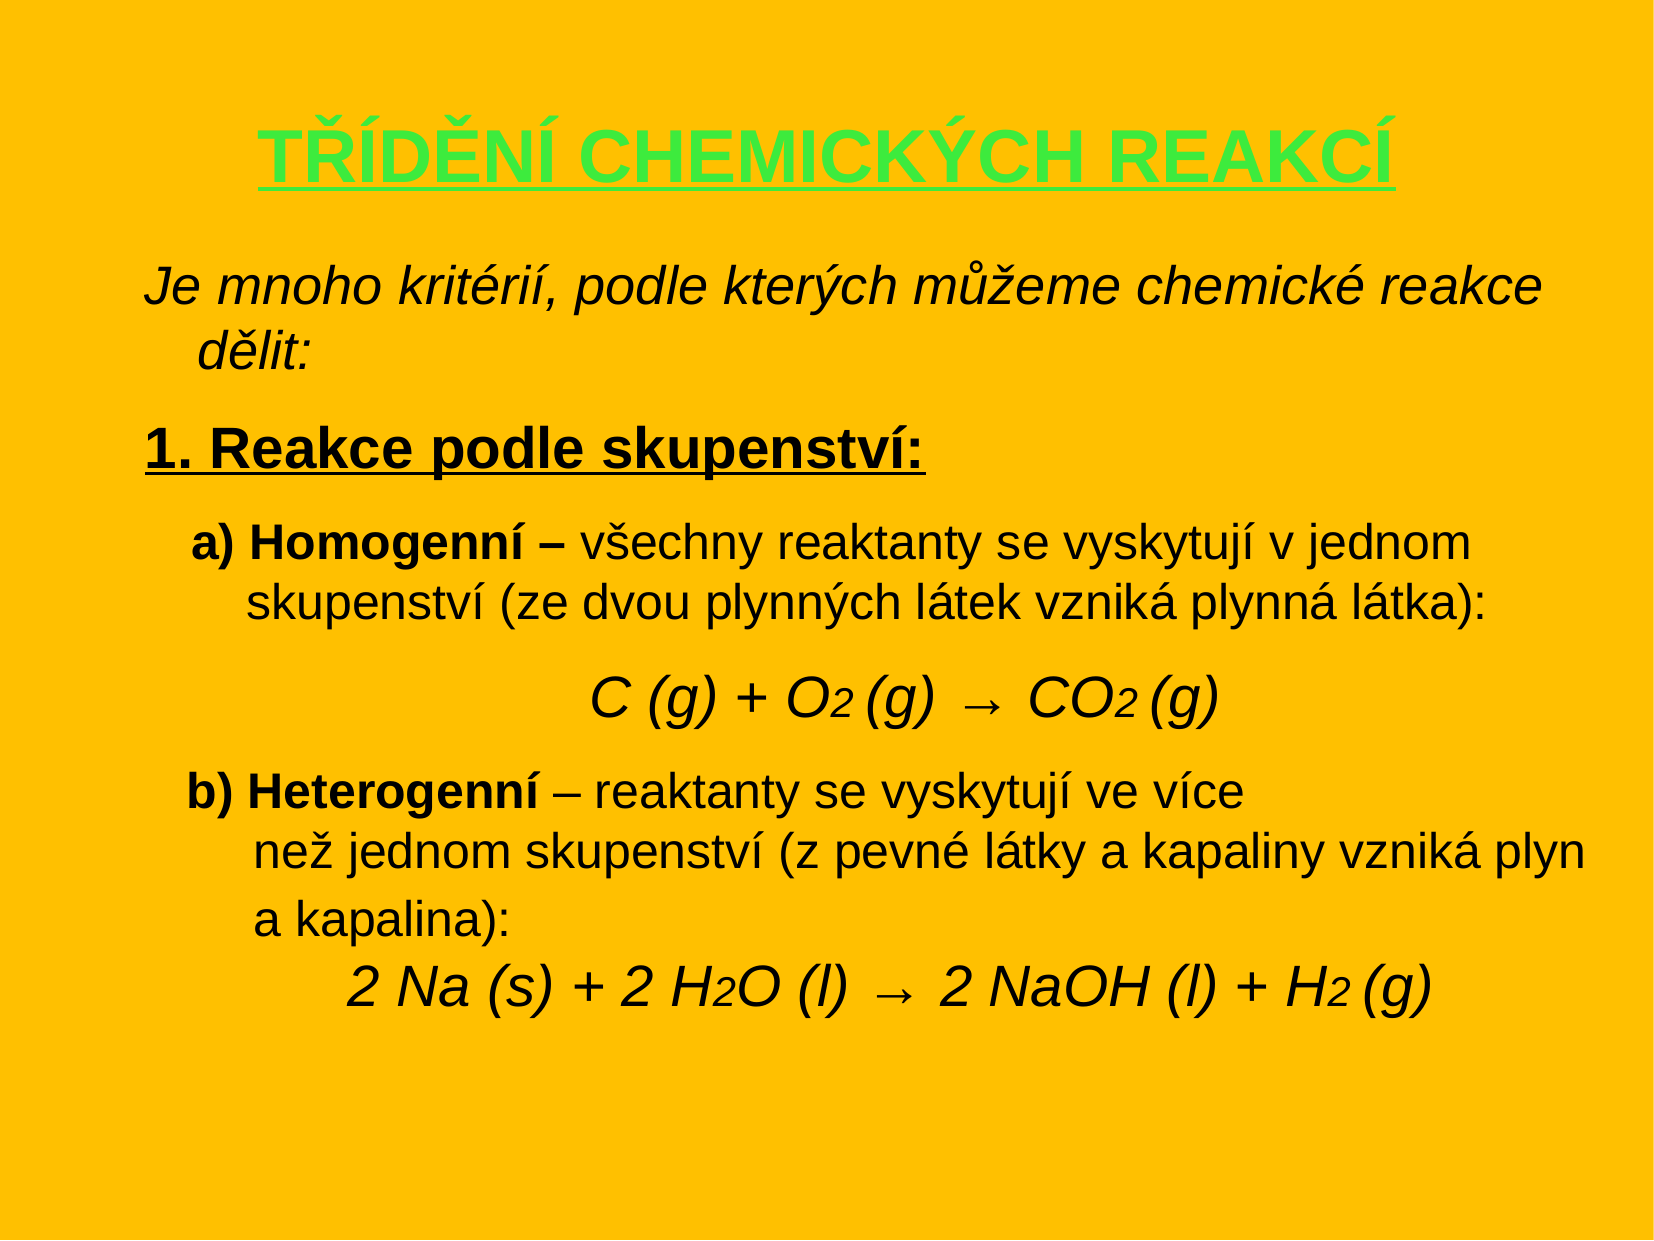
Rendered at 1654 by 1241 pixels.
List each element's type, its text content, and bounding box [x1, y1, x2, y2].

list Je mnoho kritérií, podle kterých můžeme chemické reakce dělit: 1. Reakce podle skupenství: a) Homogenní – všechny reaktanty se vyskytují v jednom skupenství (ze dvou plynných látek vzniká plynná látka): C (g) + O2 (g) → CO2 (g) b) Heterogenní – reaktanty se vyskytují ve více než jednom skupenství (z pevné látky a kapaliny vzniká plyn a kapalina): 2 Na (s) + 2 H2O (l) → 2 NaOH (l) + H2 (g) [56, 250, 1598, 1034]
title TŘÍDĚNÍ CHEMICKÝCH REAKCÍ [82, 49, 1571, 250]
